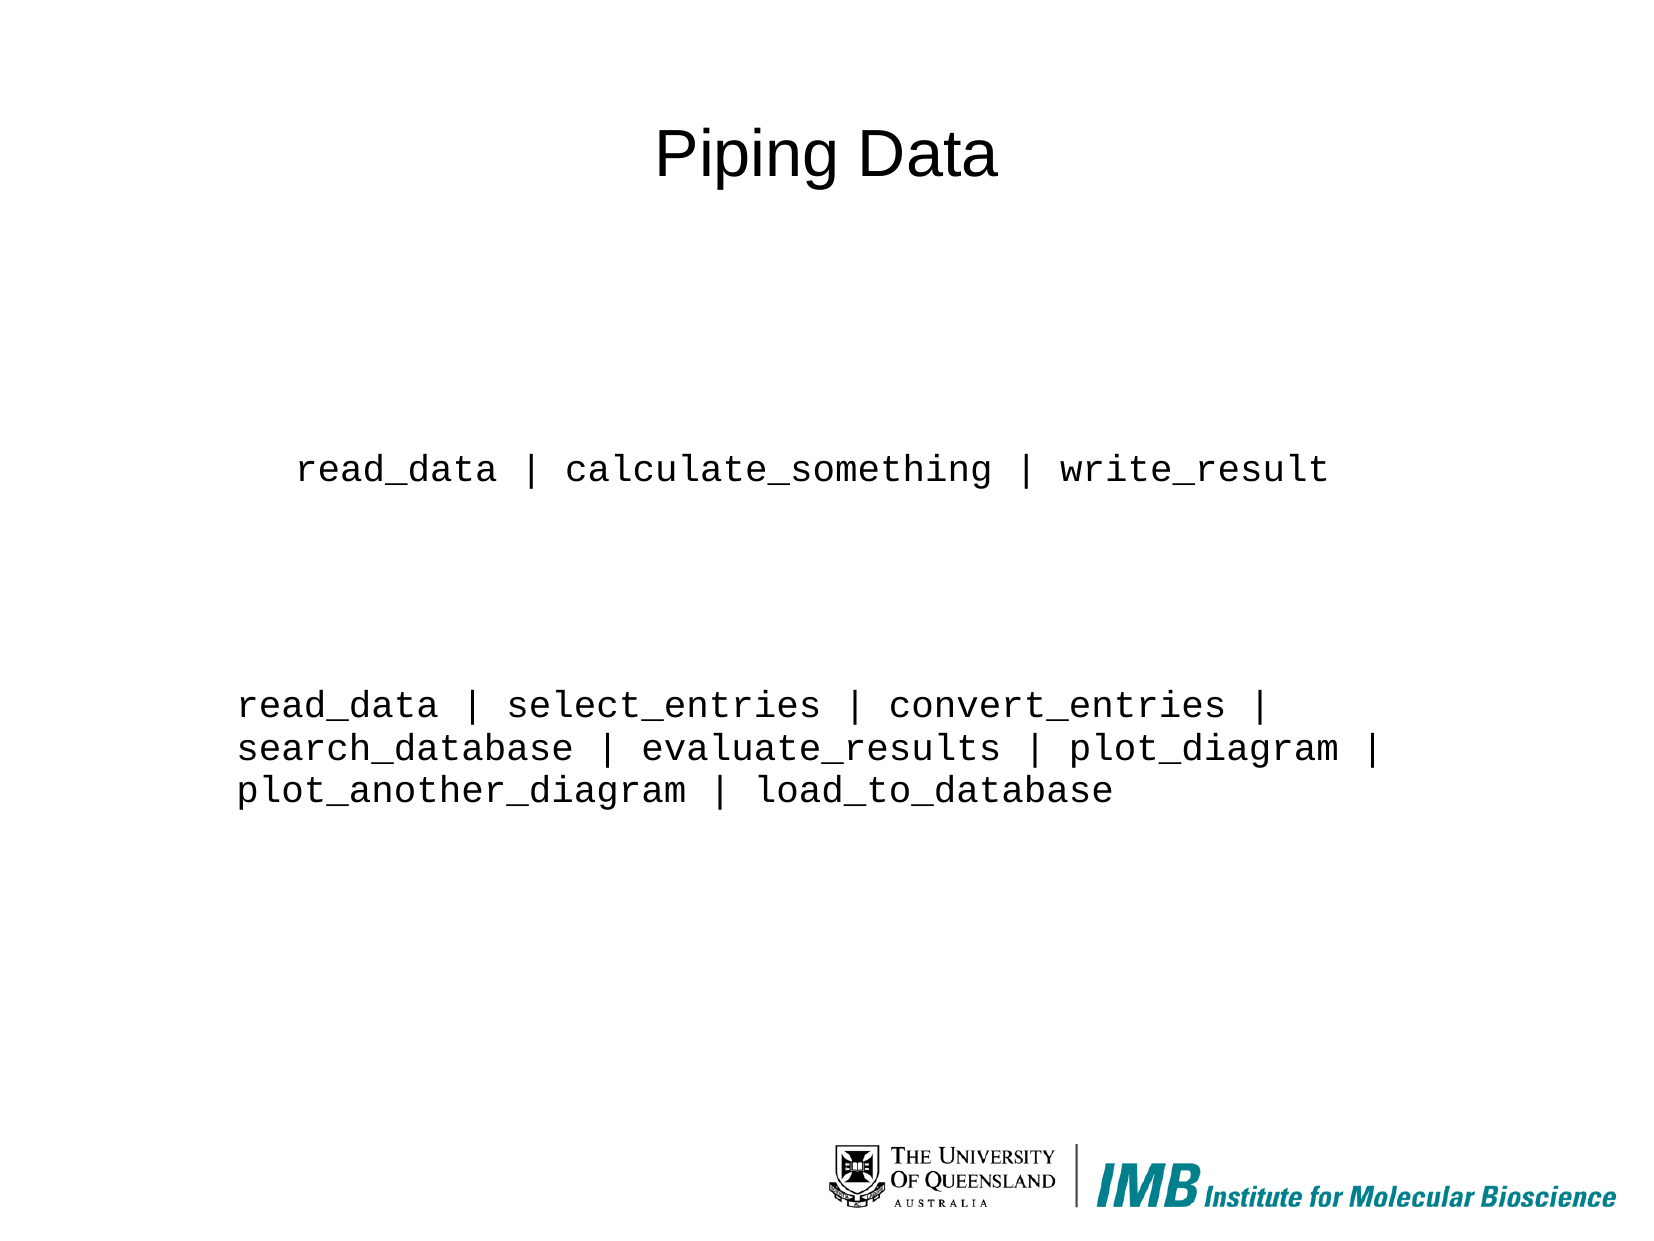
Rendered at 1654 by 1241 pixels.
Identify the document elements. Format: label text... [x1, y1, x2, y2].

text_box read_data | calculate_something | write_result [280, 442, 1374, 501]
picture [826, 1142, 1618, 1211]
text_box read_data | select_entries | convert_entries | search_database | evaluate_results | plot_diagram | plot_another_diagram | load_to_database [221, 679, 1433, 827]
title Piping Data [82, 49, 1571, 257]
